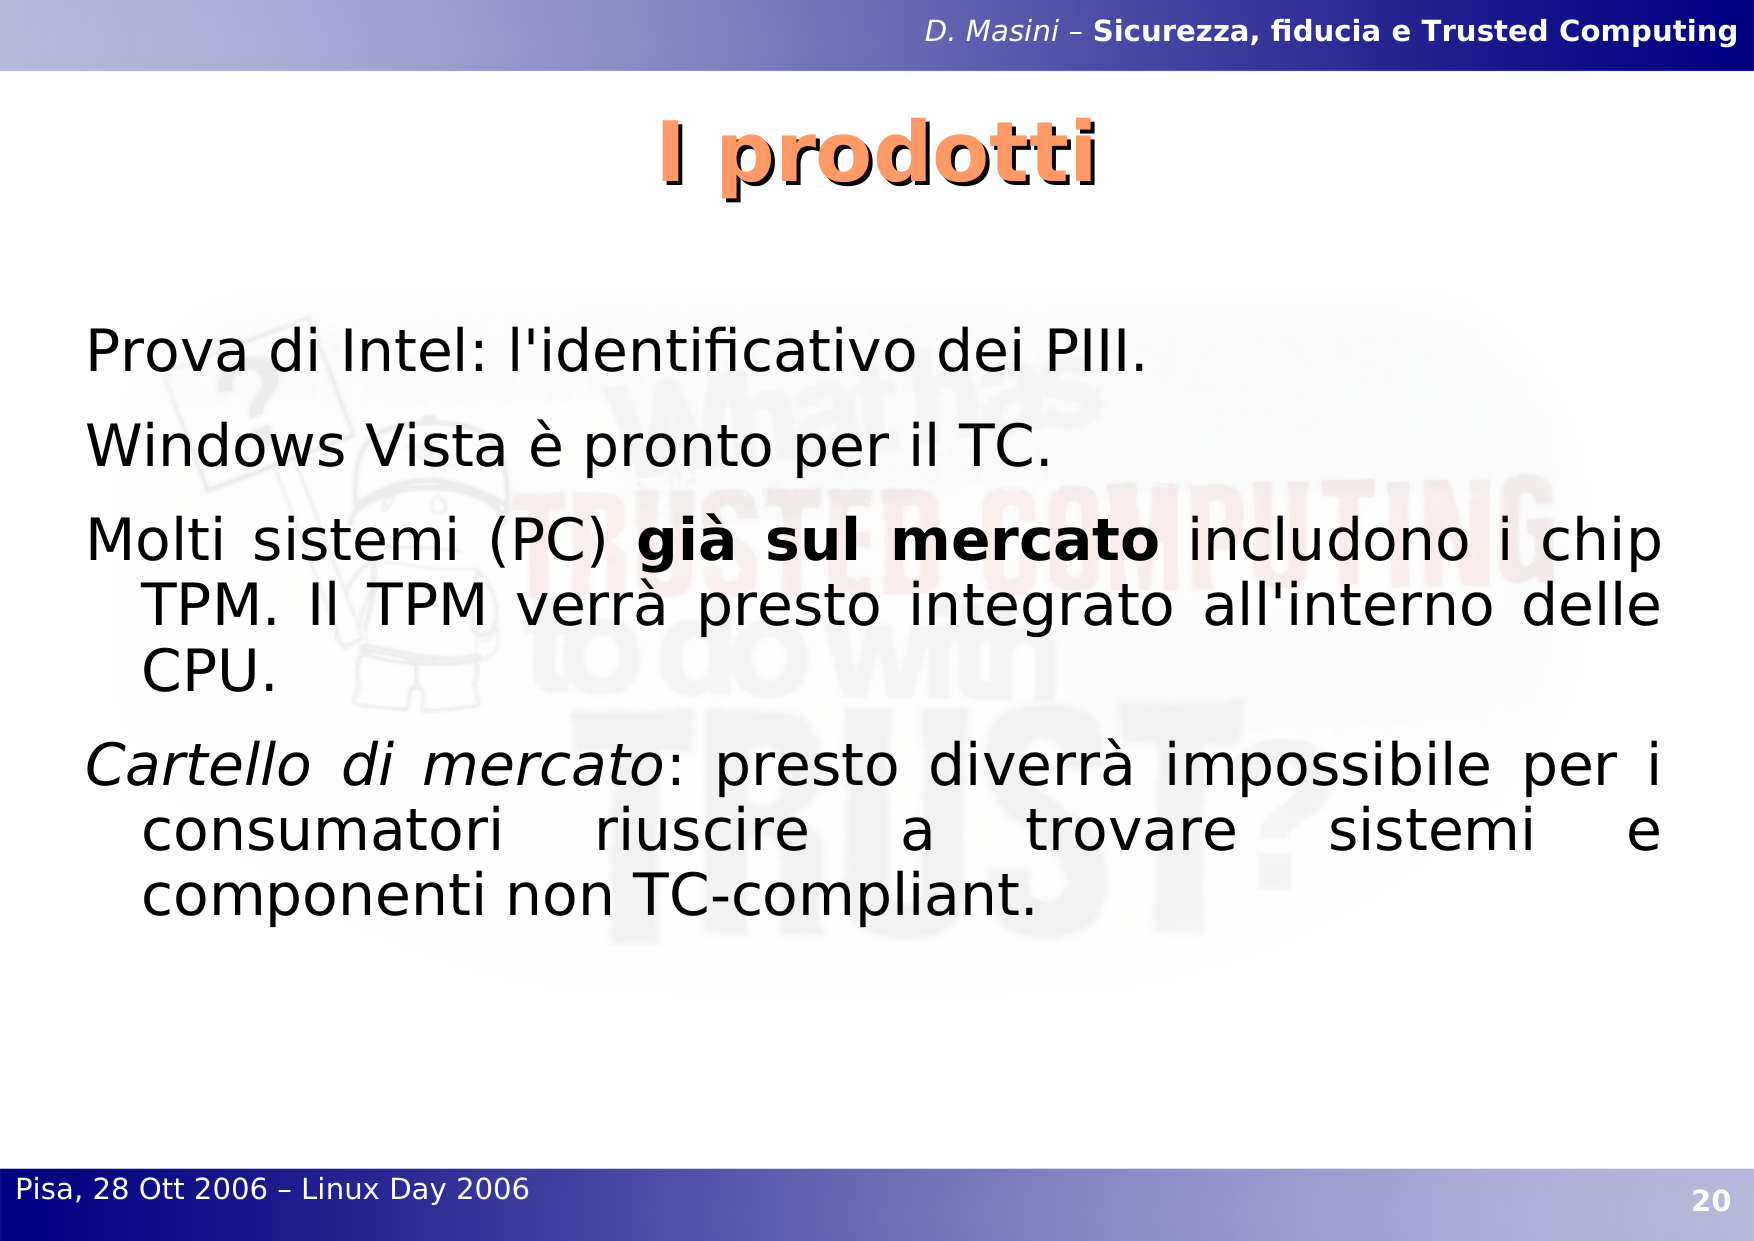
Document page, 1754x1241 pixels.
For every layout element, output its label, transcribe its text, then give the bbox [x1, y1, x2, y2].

list Prova di Intel: l'identificativo dei PIII. Windows Vista è pronto per il TC. Molti sistemi (PC) già sul mercato includono i chip TPM. Il TPM verrà presto integrato all'interno delle CPU. Cartello di mercato: presto diverrà impossibile per i consumatori riuscire a trovare sistemi e componenti non TC-compliant. [85, 319, 1664, 1058]
picture [0, 0, 1754, 1241]
text_box <numero> [1641, 1185, 1732, 1223]
text_box D. Masini – Sicurezza, fiducia e Trusted Computing [602, 7, 1754, 63]
title I prodotti [87, 49, 1667, 257]
text_box Pisa, 28 Ott 2006 – Linux Day 2006 [0, 1175, 1314, 1234]
